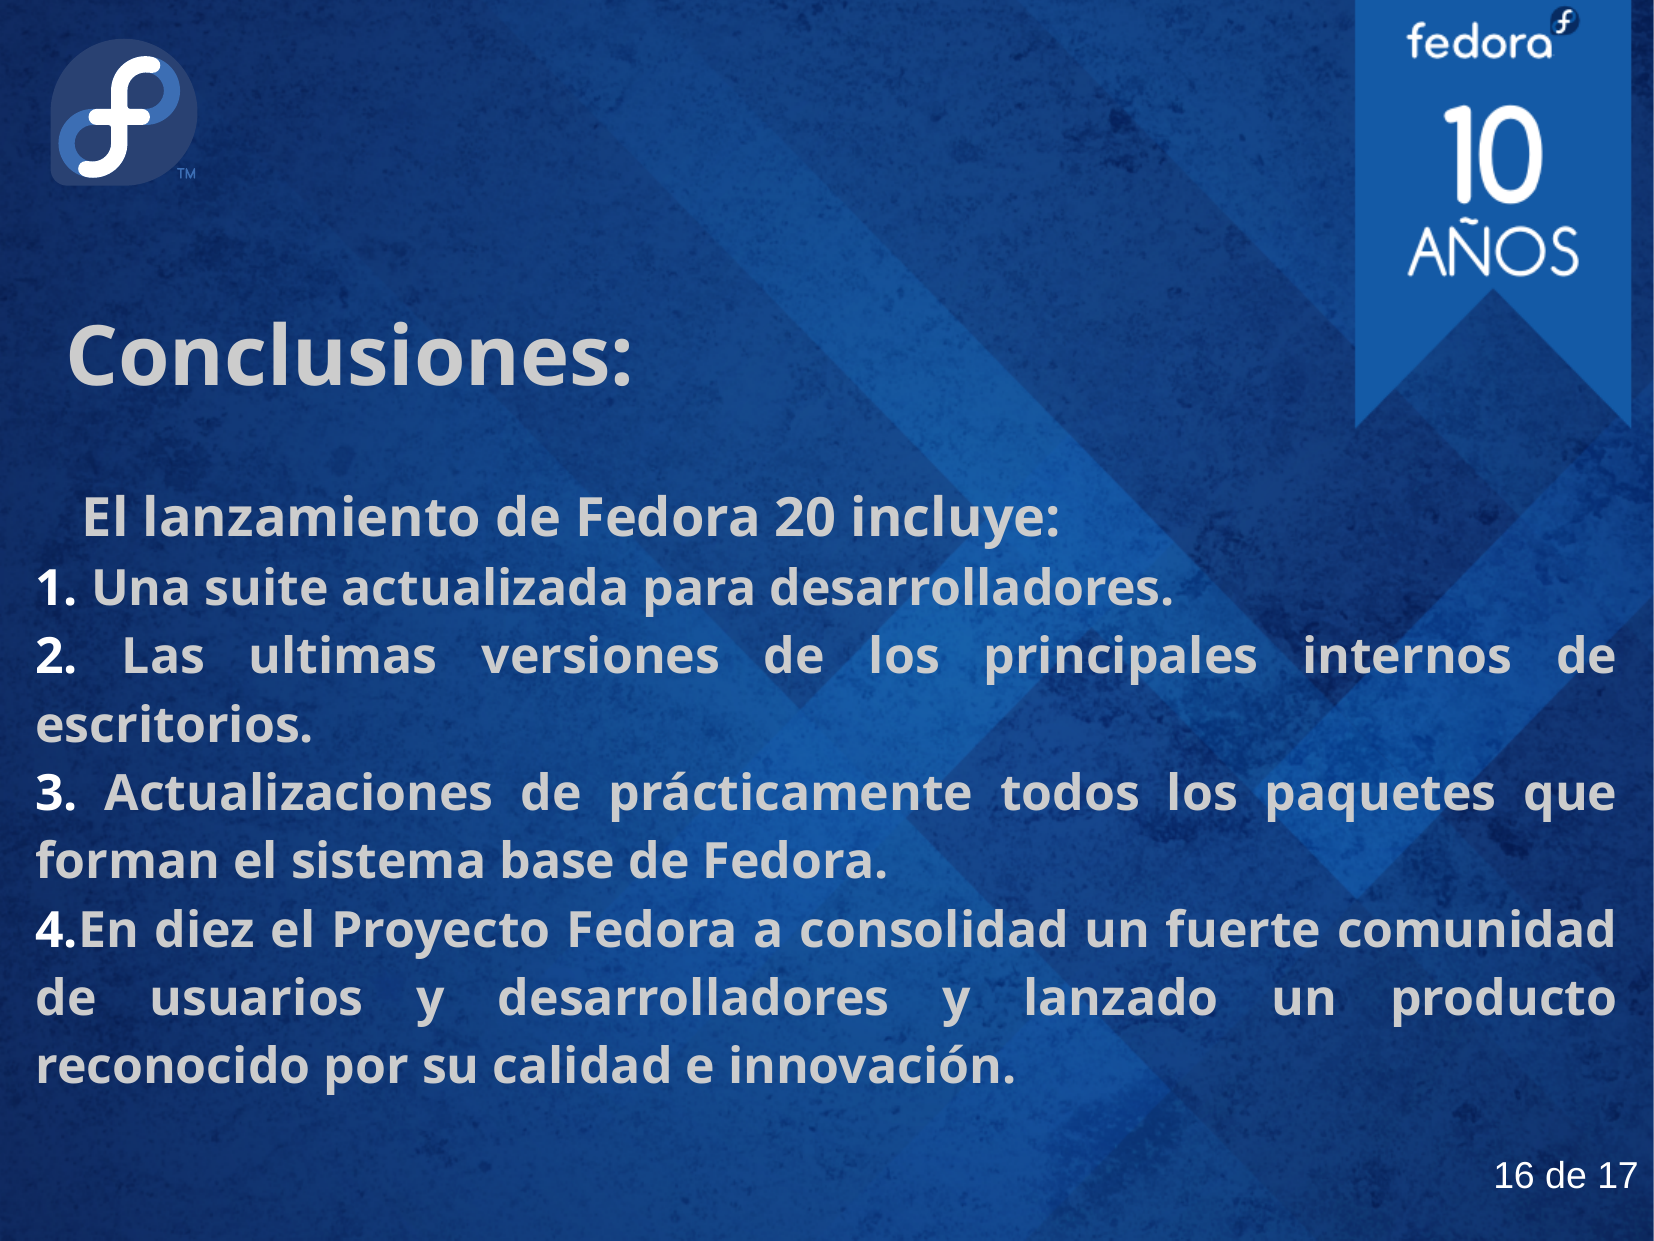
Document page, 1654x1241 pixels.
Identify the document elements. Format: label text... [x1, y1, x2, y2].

text_box Conclusiones: El lanzamiento de Fedora 20 incluye: Una suite actualizada para desarrolladores. Las ultimas versiones de los principales internos de escritorios. Actualizaciones de prácticamente todos los paquetes que forman el sistema base de Fedora. En diez el Proyecto Fedora a consolidad un fuerte comunidad de usuarios y desarrolladores y lanzado un producto reconocido por su calidad e innovación. [35, 237, 1619, 1158]
picture [0, 0, 1654, 1241]
text_box <número> de 17 [995, 1146, 1654, 1217]
